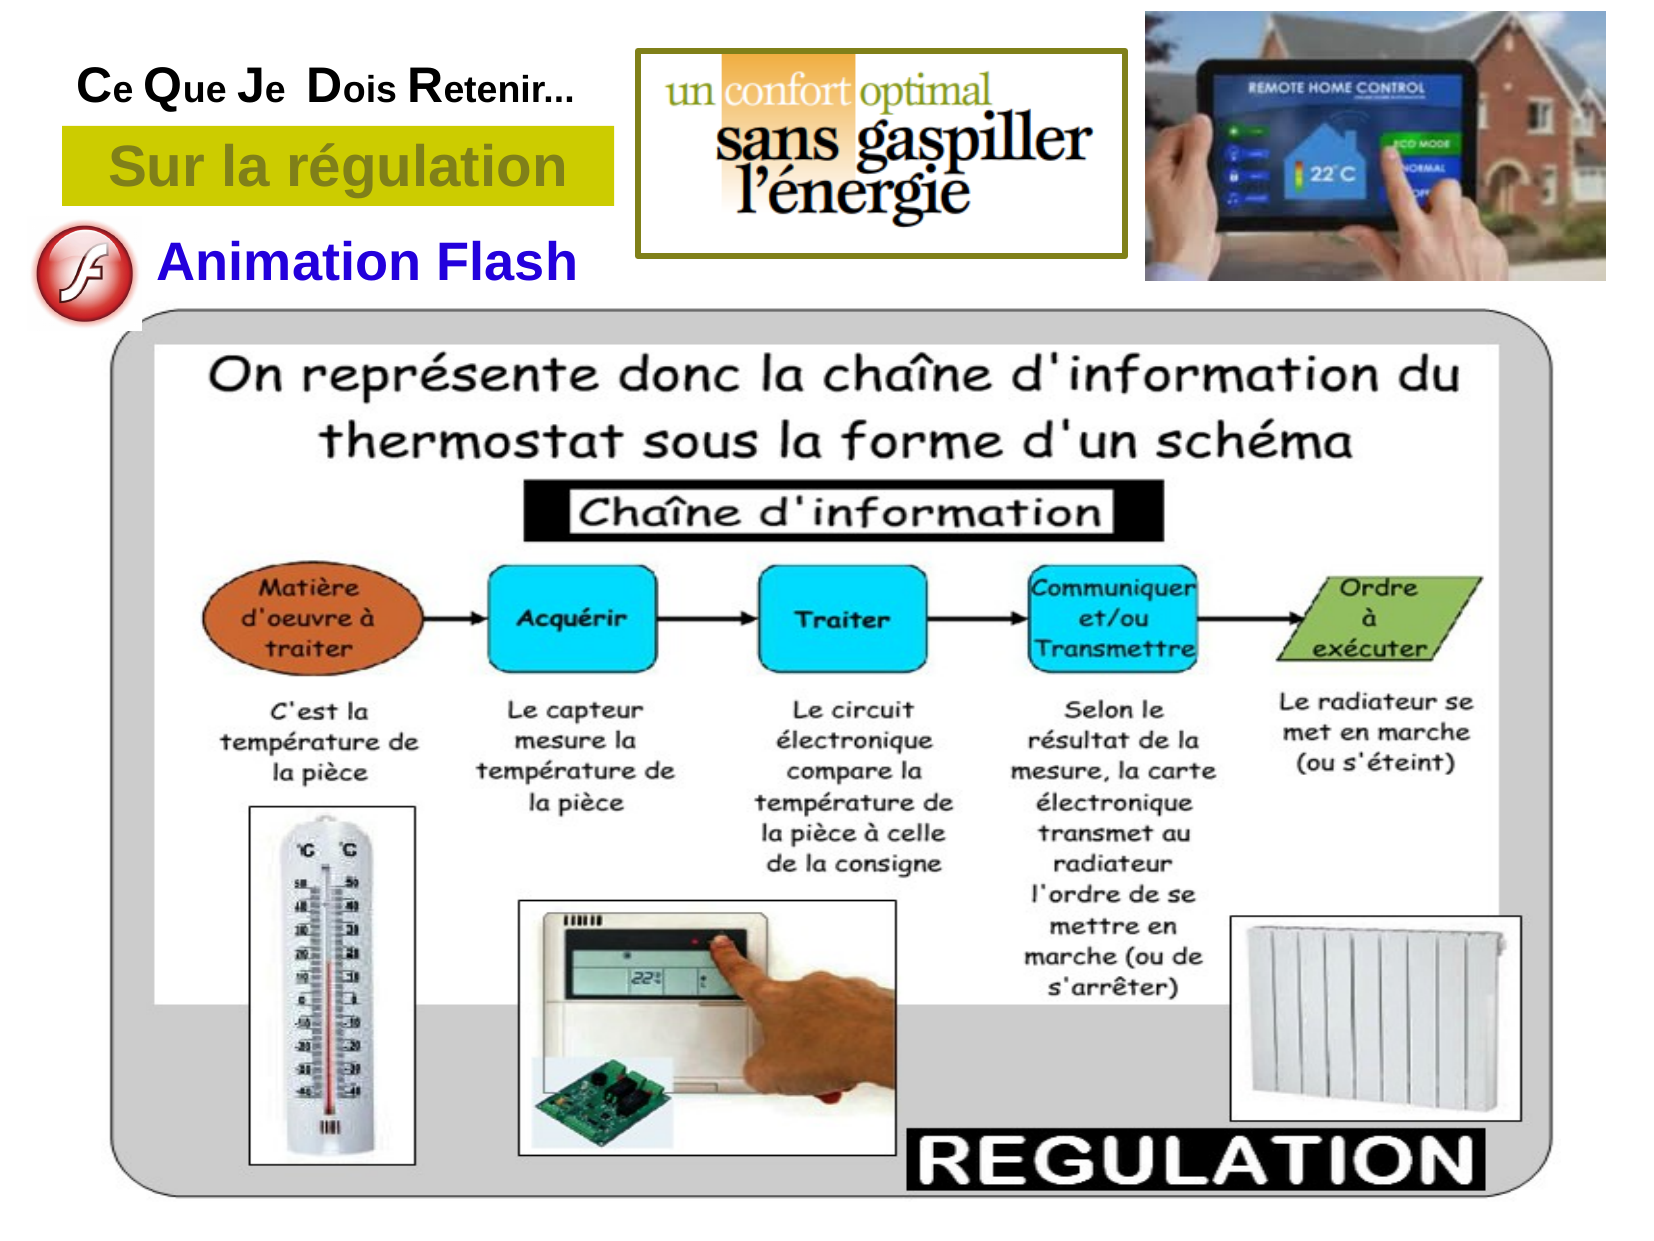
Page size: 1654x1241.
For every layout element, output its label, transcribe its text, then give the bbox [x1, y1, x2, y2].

text_box Ce Que Je Dois Retenir... [62, 49, 635, 121]
picture [640, 54, 1123, 254]
picture [27, 216, 1561, 1205]
text_box Sur la régulation [62, 125, 615, 206]
picture [1145, 11, 1606, 281]
text_box Animation Flash [142, 224, 603, 300]
